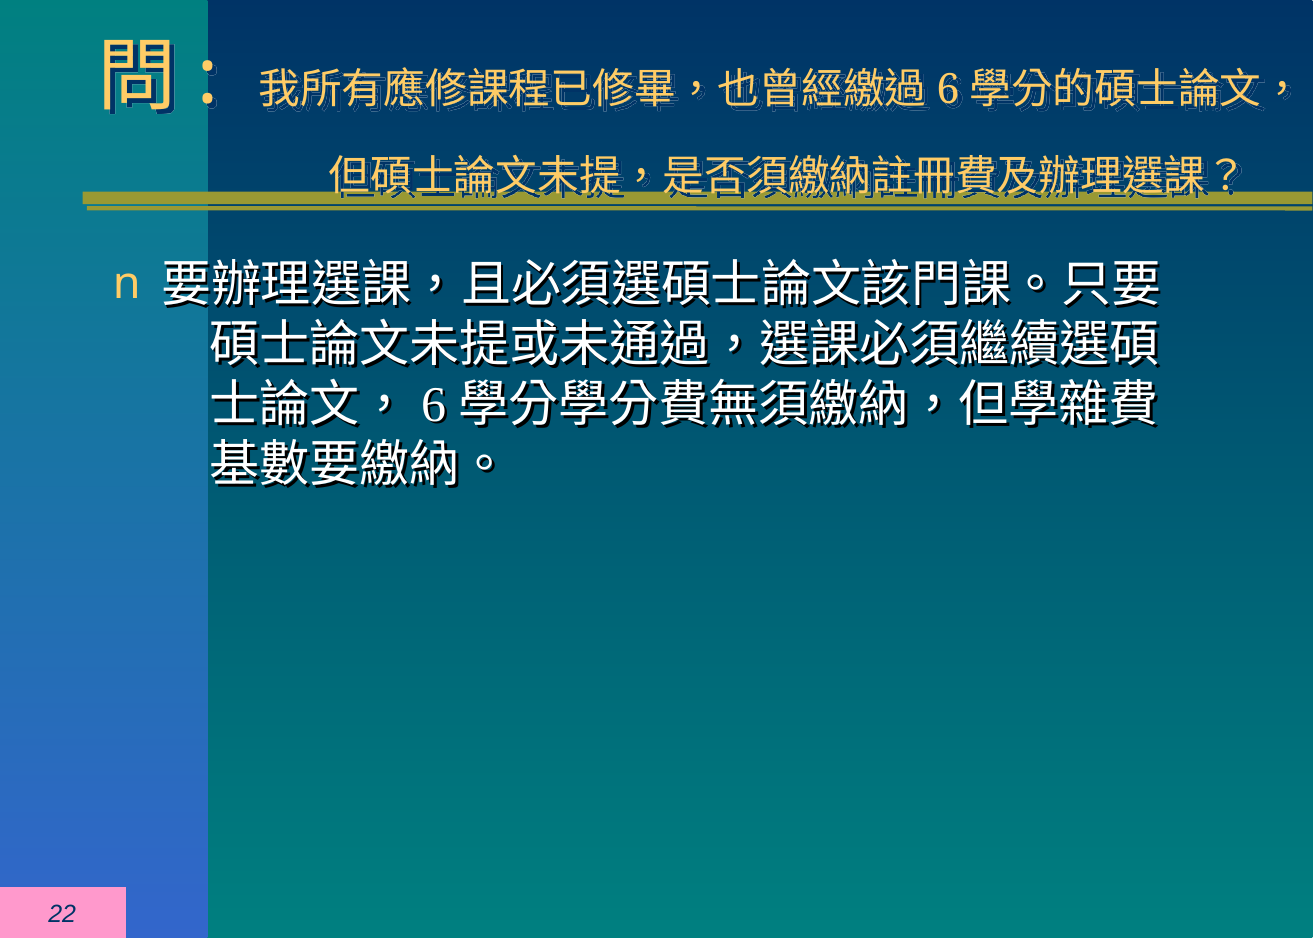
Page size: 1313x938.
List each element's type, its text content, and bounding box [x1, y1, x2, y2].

text_box [0, 0, 207, 938]
title 問: 我所有應修課程已修畢，也曾經繳過6學分的碩士論文， 但碩士論文未提，是否須繳納註冊費及辦理選課？ [84, 36, 1280, 188]
text_box 22 [0, 887, 125, 938]
list 要辦理選課，且必須選碩士論文該門課。只要碩士論文未提或未通過，選課必須繼續選碩士論文，6學分學分費無須繳納，但學雜費基數要繳納。 [99, 244, 1201, 844]
